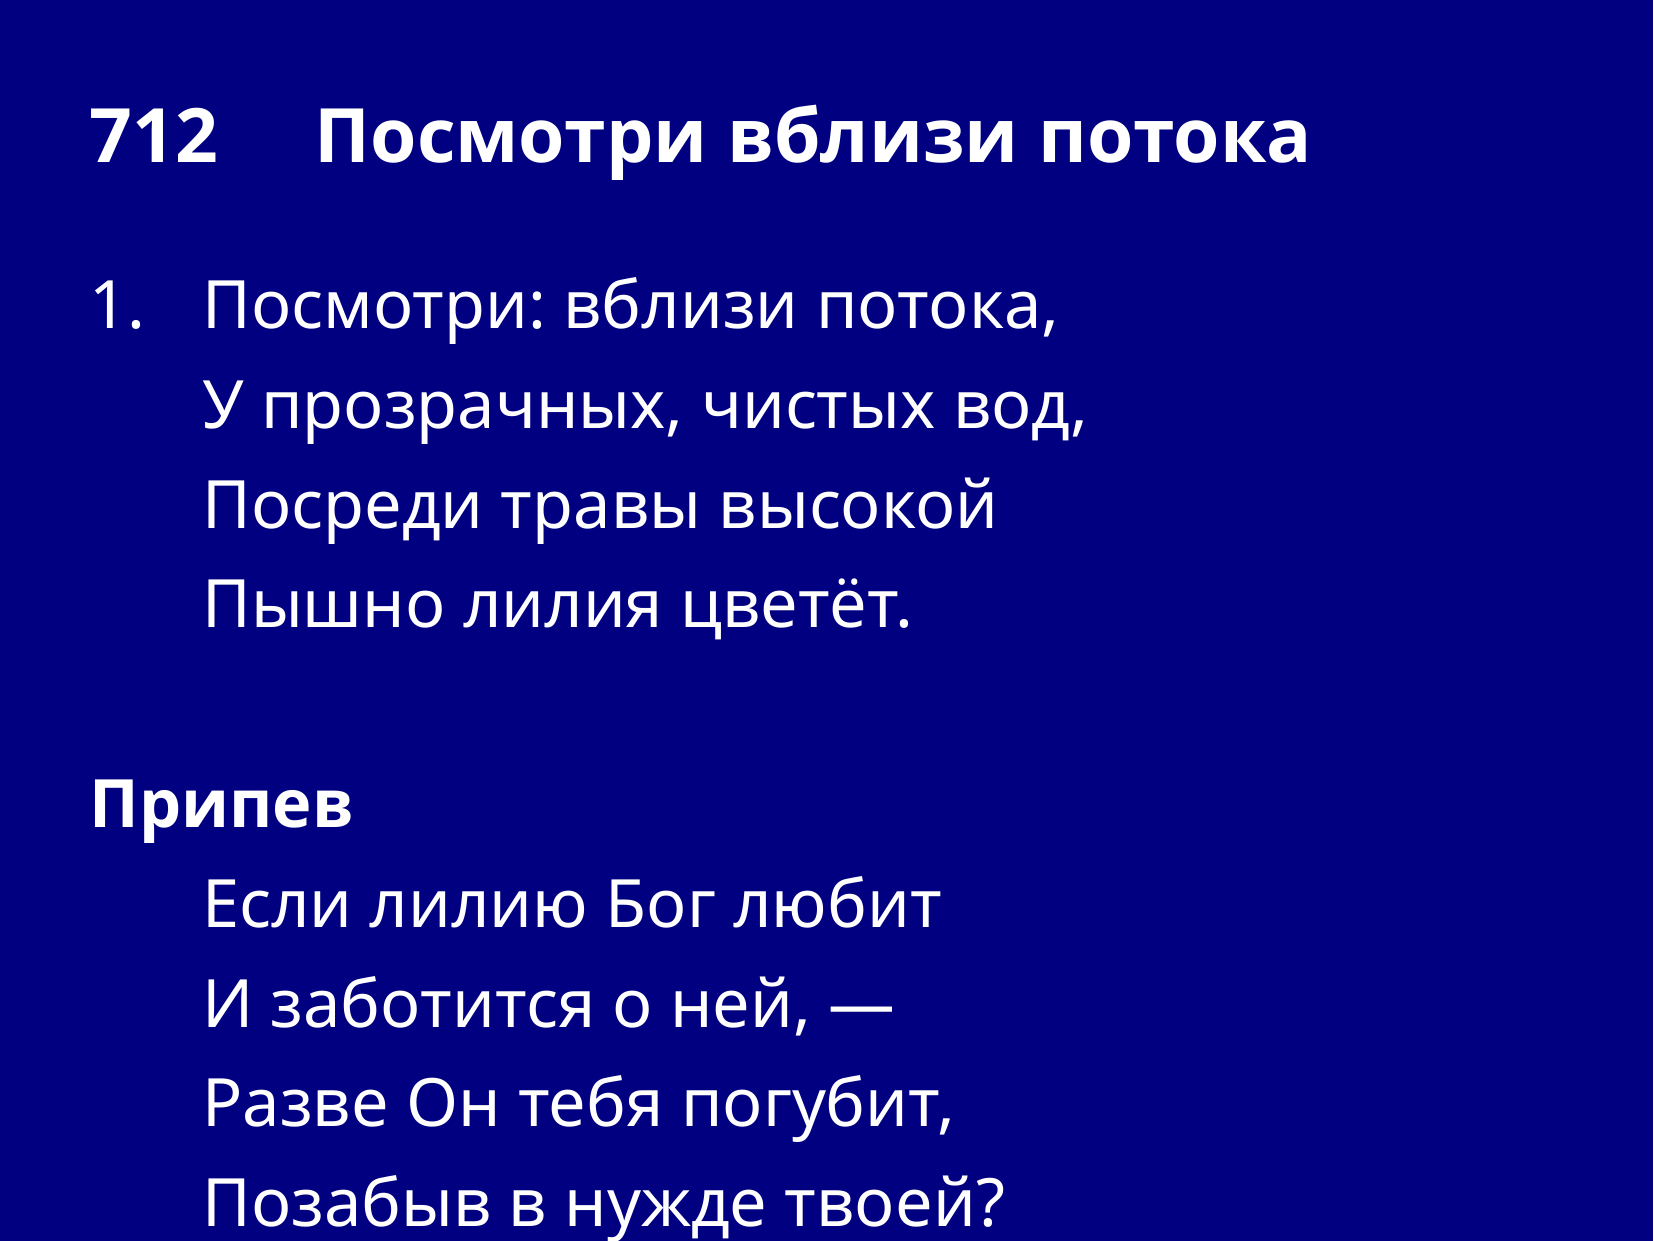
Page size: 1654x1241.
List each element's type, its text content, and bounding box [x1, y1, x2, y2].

text_box 1. Посмотри: вблизи потока, У прозрачных, чистых вод, Посреди травы высокой Пышно лилия цветёт. Припев Если лилию Бог любит И заботится о ней, — Разве Он тебя погубит, Позабыв в нужде твоей? [75, 188, 1576, 1163]
text_box 712 Посмотри вблизи потока [75, 75, 1576, 188]
